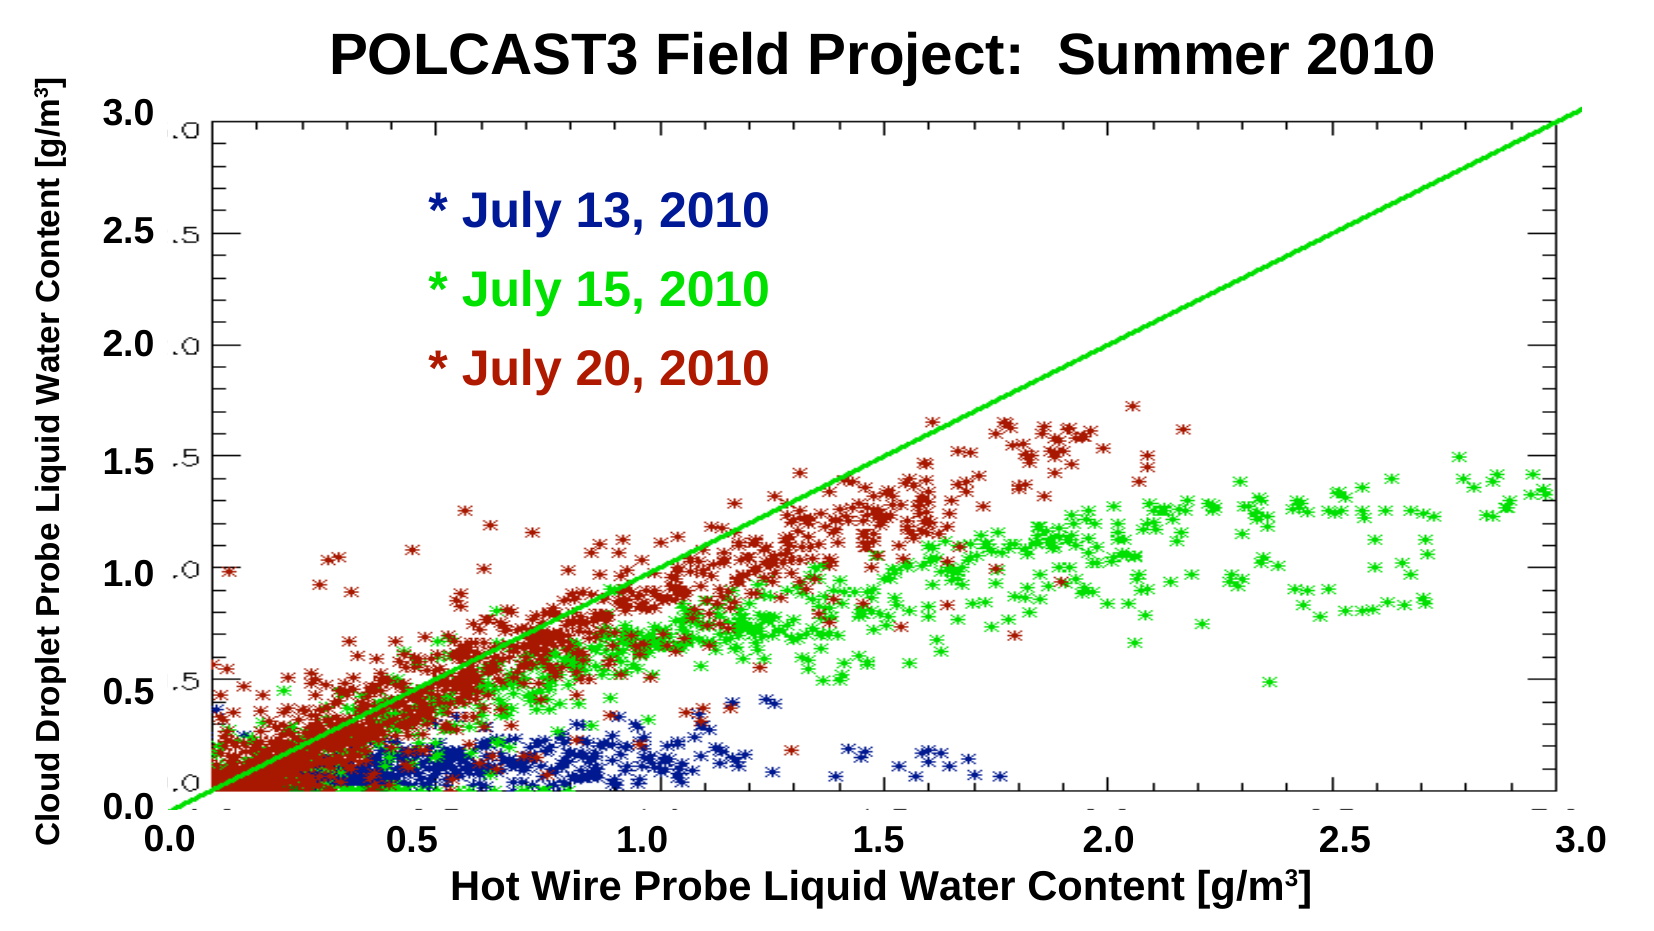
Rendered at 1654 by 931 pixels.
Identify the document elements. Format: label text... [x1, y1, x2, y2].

text_box 0.0 [130, 819, 210, 856]
text_box 2.5 [89, 211, 168, 248]
text_box 3.0 [89, 93, 168, 130]
text_box Hot Wire Probe Liquid Water Content [g/m3] [225, 836, 1538, 920]
text_box 0.5 [372, 819, 452, 856]
text_box * July 13, 2010 * July 15, 2010 * July 20, 2010 [400, 151, 799, 404]
text_box 2.0 [1069, 819, 1149, 856]
text_box 1.5 [839, 819, 918, 856]
text_box 0.0 [89, 786, 168, 824]
text_box 1.0 [89, 553, 168, 591]
text_box 2.0 [89, 323, 168, 360]
text_box 2.5 [1305, 819, 1385, 857]
text_box 1.0 [602, 819, 682, 856]
text_box 3.0 [1541, 819, 1621, 857]
text_box 0.5 [89, 671, 168, 709]
picture [167, 107, 1582, 810]
text_box Cloud Droplet Probe Liquid Water Content [g/m3] [6, 23, 113, 901]
text_box POLCAST3 Field Project: Summer 2010 [112, 14, 1654, 107]
text_box 1.5 [89, 441, 168, 478]
